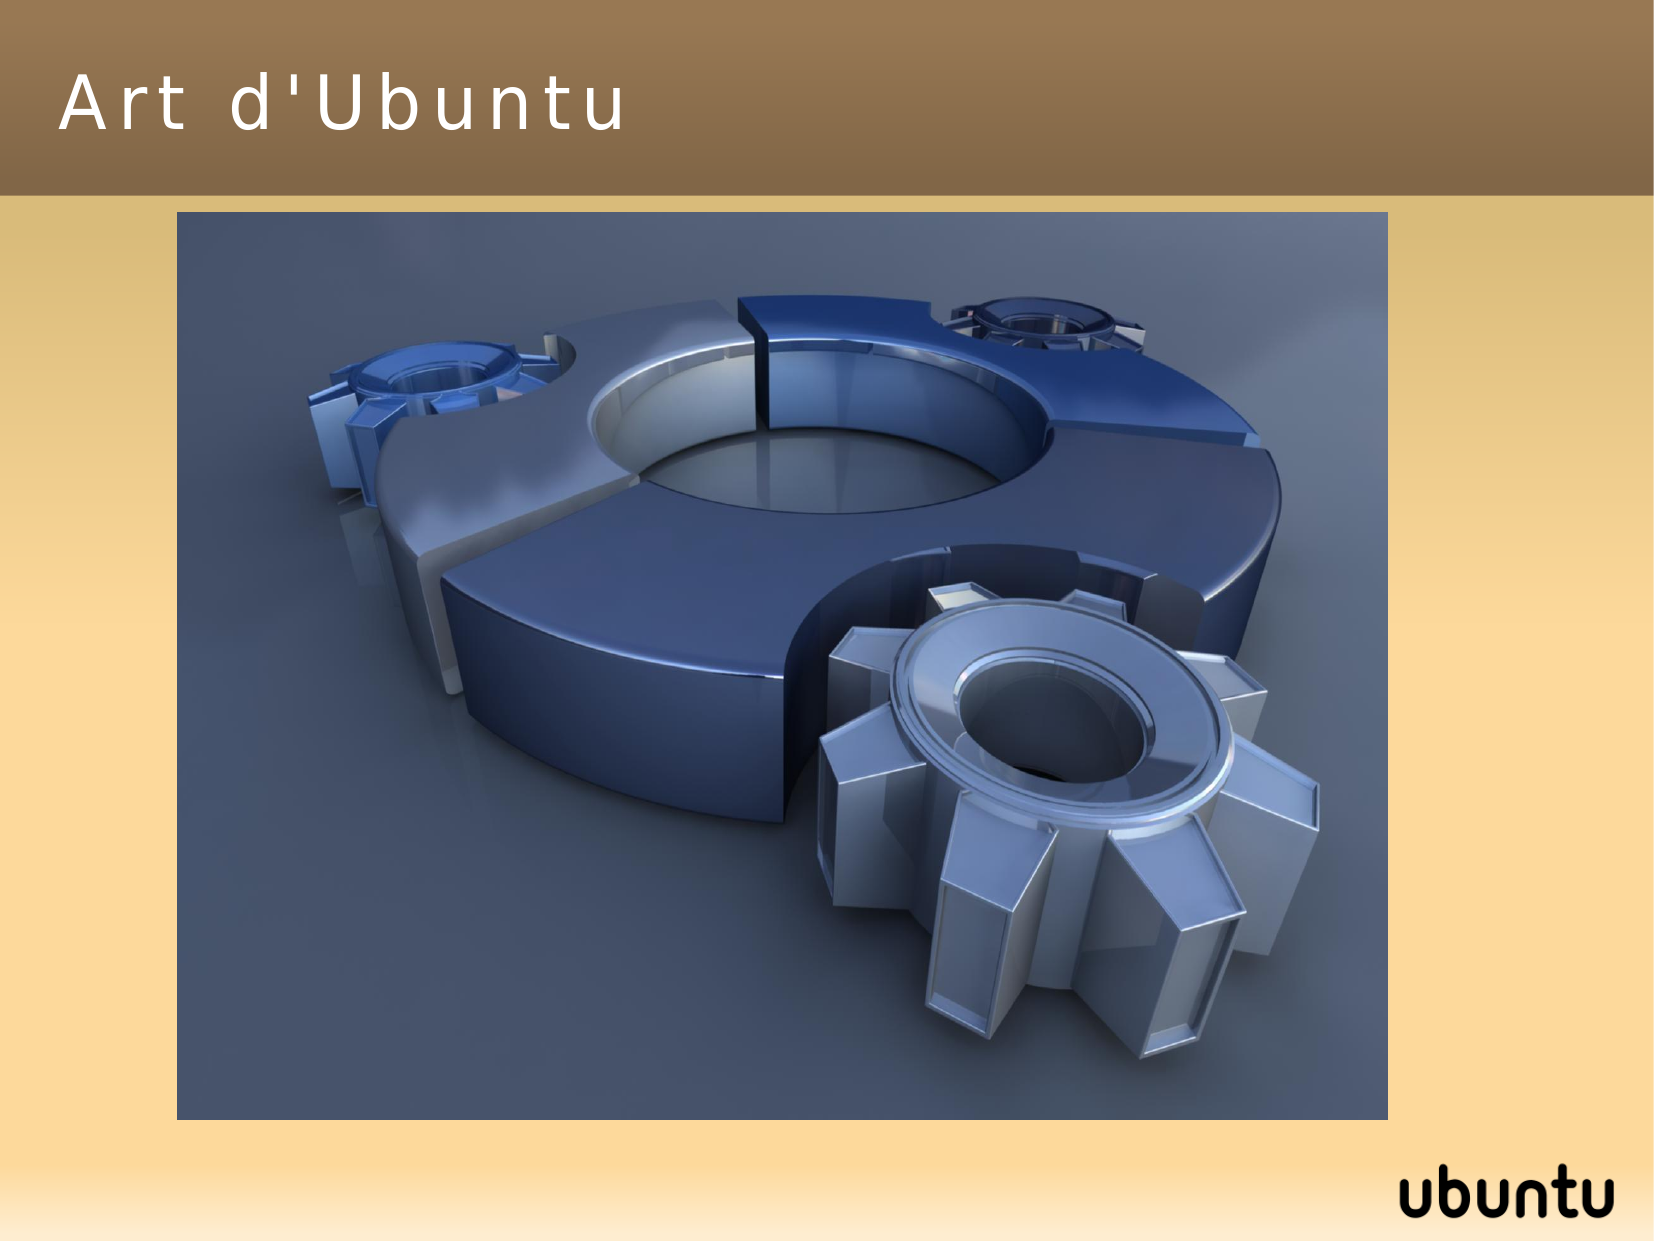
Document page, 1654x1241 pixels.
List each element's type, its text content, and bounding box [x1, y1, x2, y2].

picture [0, 0, 1654, 1241]
title Art d'Ubuntu [59, 29, 1595, 178]
